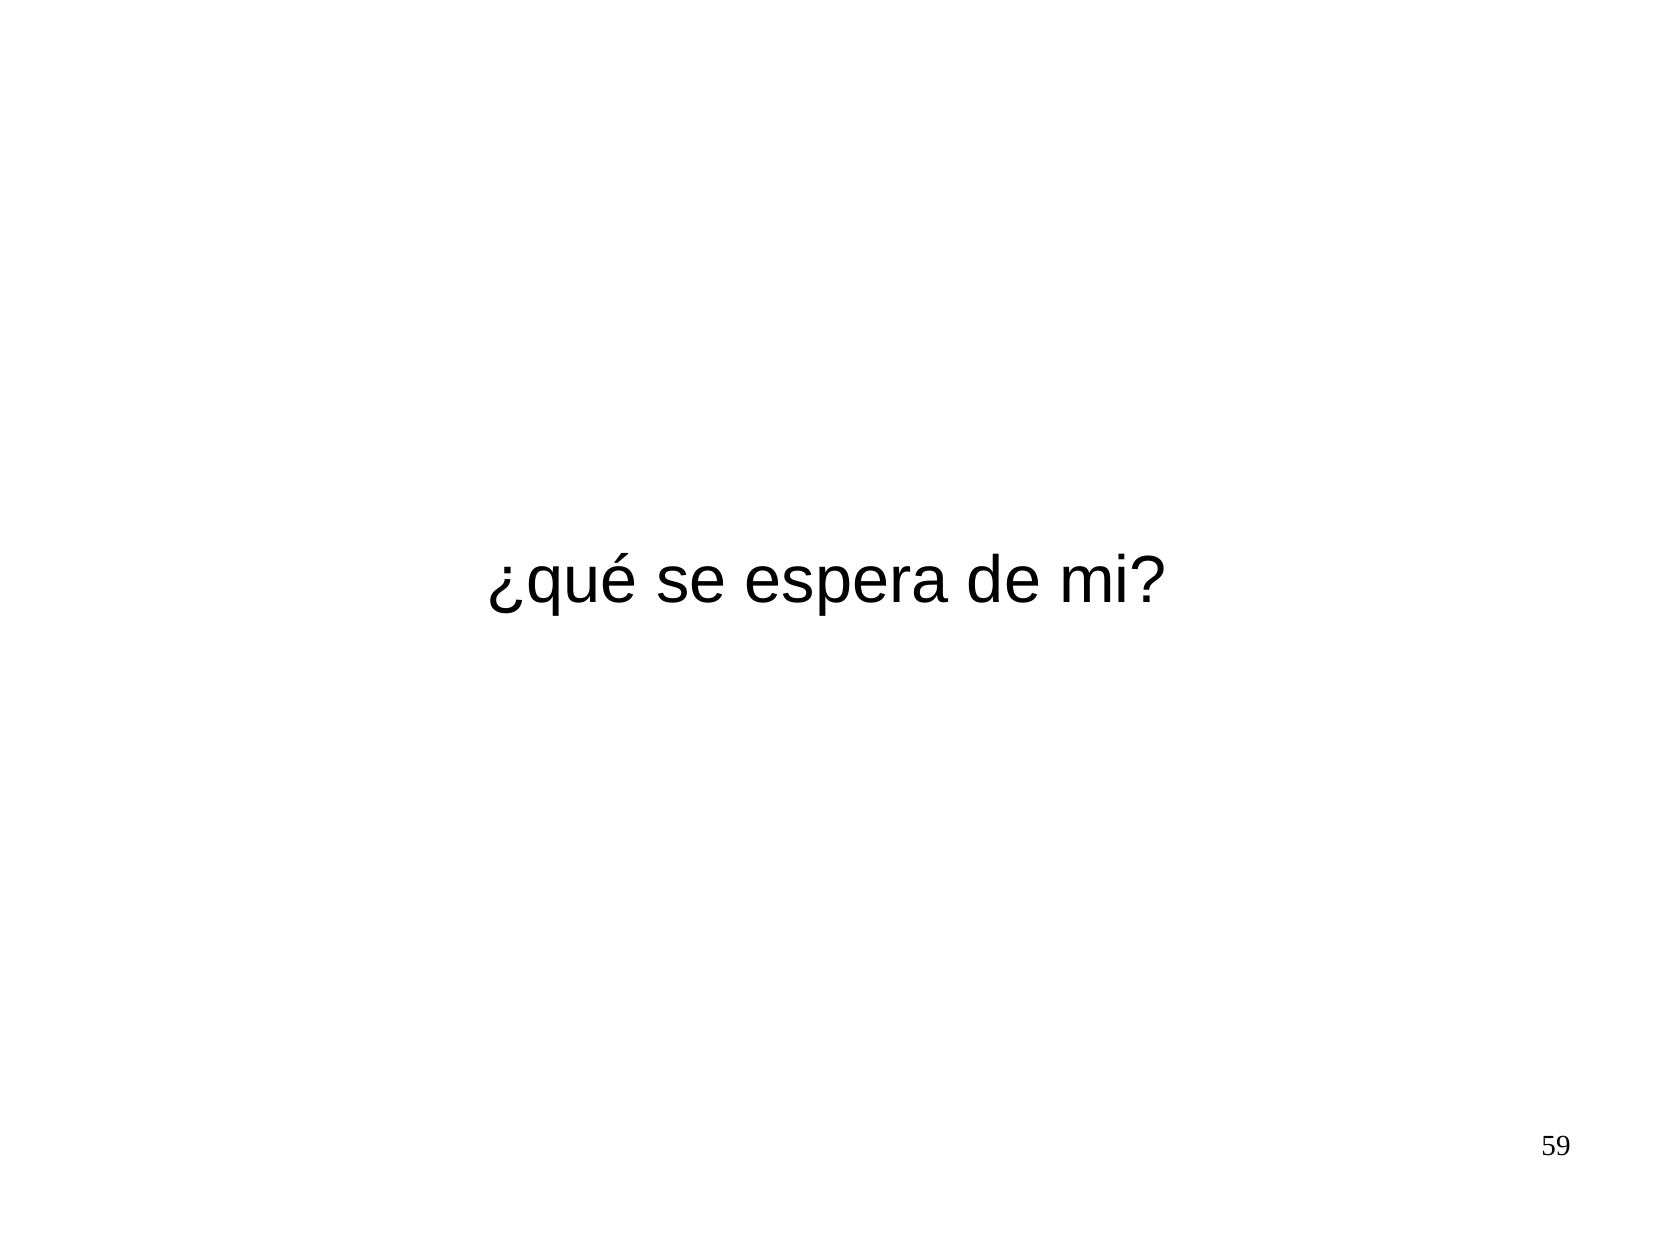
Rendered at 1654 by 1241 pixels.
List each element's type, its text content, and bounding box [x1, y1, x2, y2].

text_box ¿qué se espera de mi? [82, 56, 1571, 1102]
